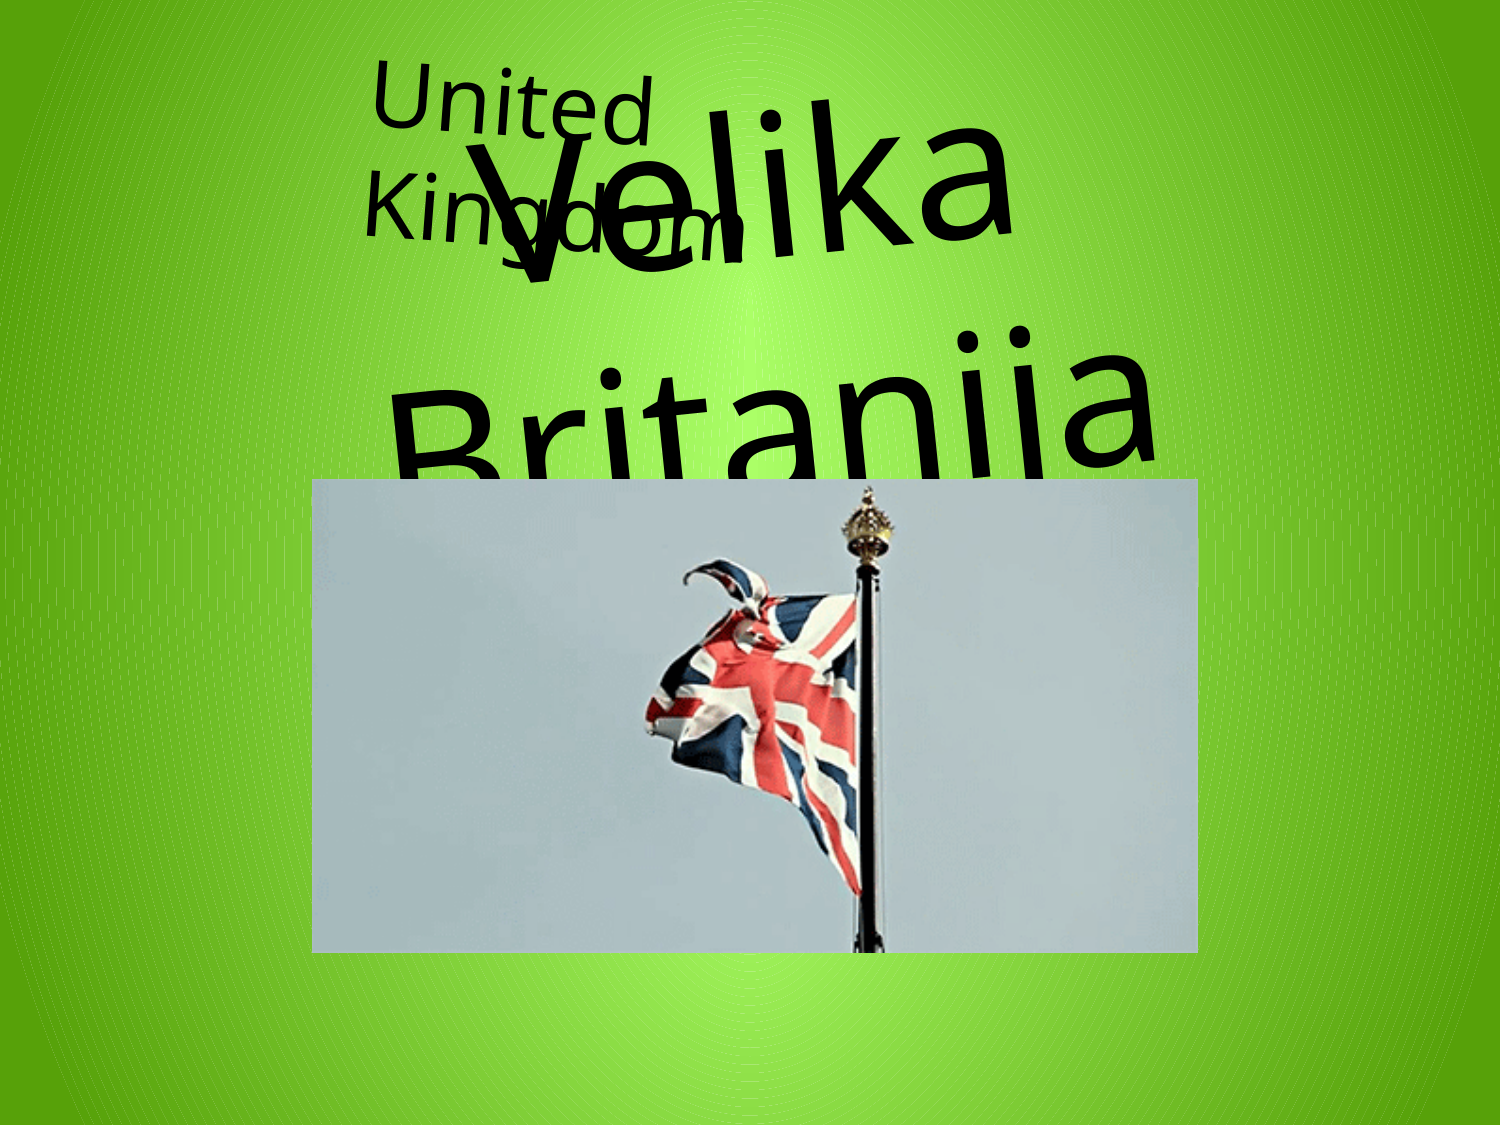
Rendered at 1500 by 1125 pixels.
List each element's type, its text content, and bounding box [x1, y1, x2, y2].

text_box United Kingdom [342, 25, 1056, 312]
picture [312, 479, 1198, 953]
title Velika Britanija [112, 113, 1406, 486]
